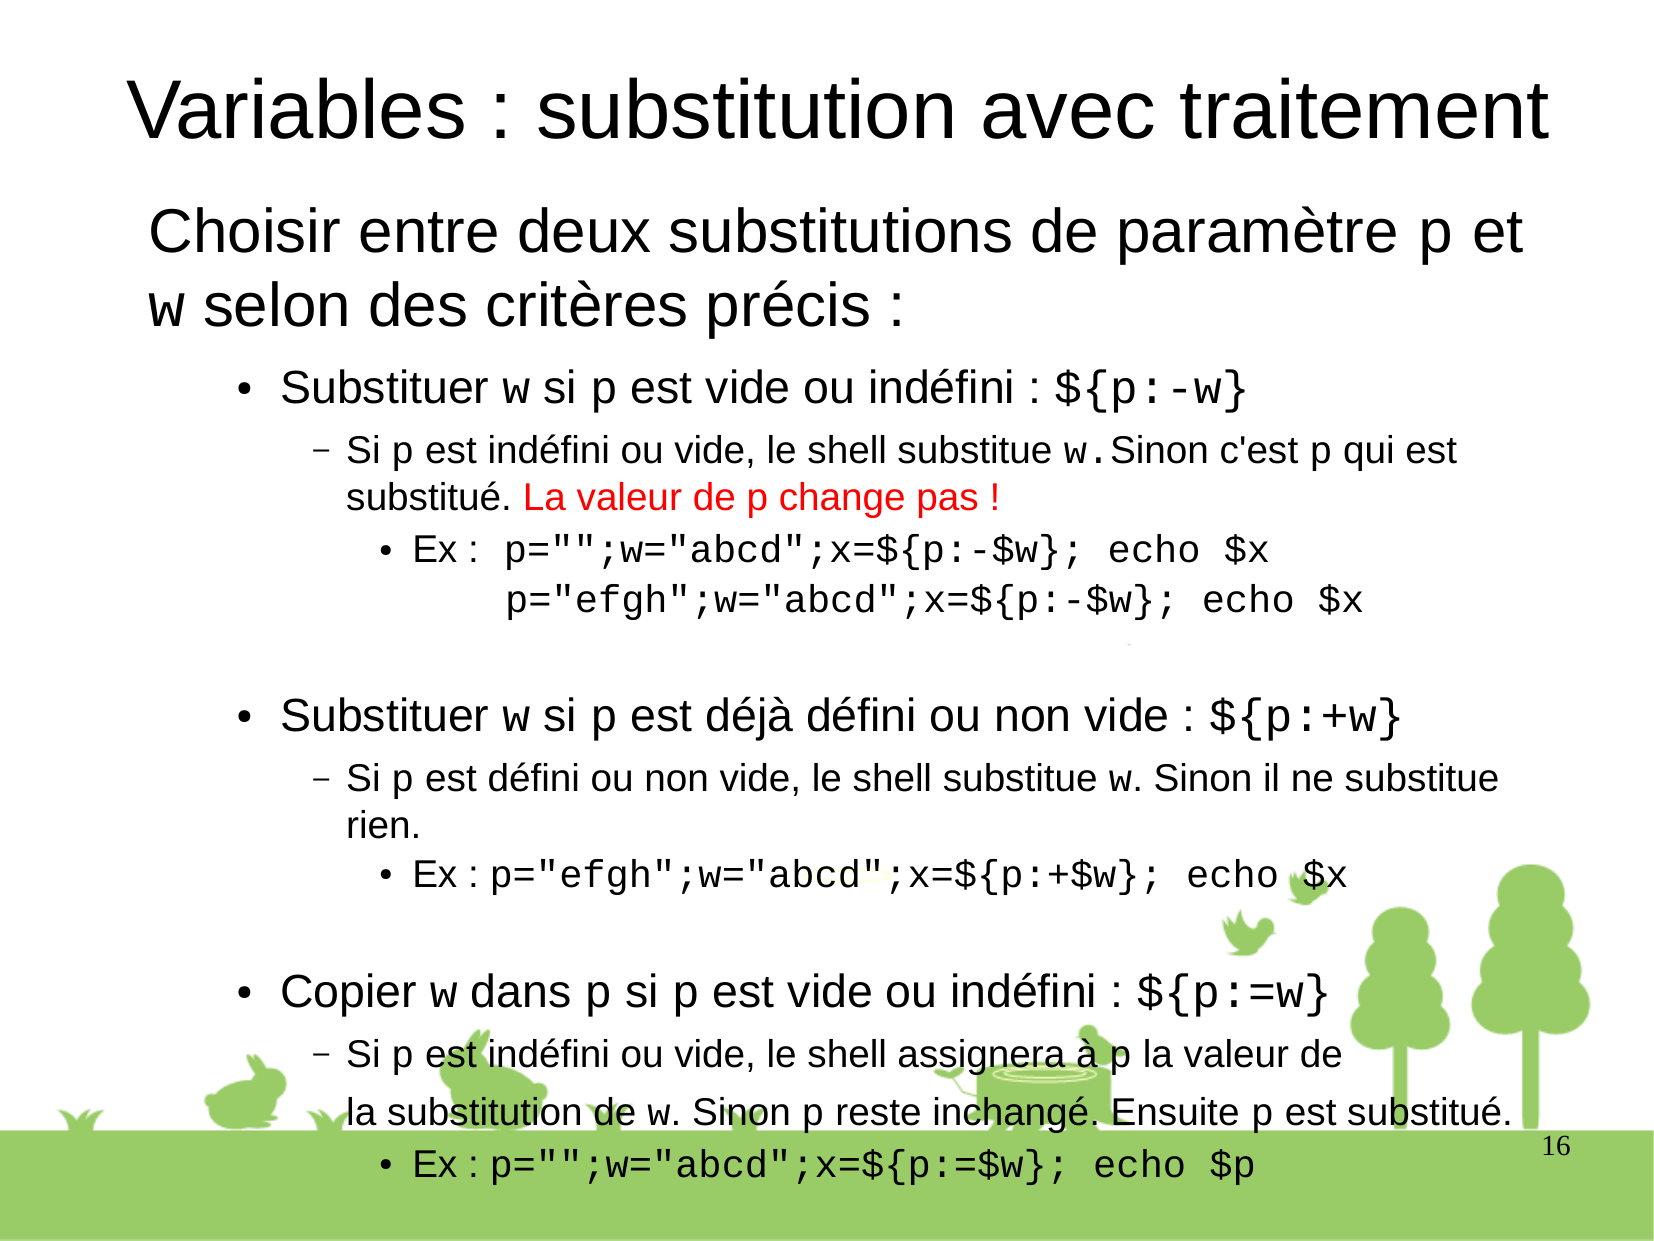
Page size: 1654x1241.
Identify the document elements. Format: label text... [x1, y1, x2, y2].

list Choisir entre deux substitutions de paramètre p et w selon des critères précis : Substituer w si p est vide ou indéfini : ${p:-w} Si p est indéfini ou vide, le shell substitue w.Sinon c'est p qui est substitué. La valeur de p change pas ! Ex : p="";w="abcd";x=${p:-$w}; echo $x p="efgh";w="abcd";x=${p:-$w}; echo $x Substituer w si p est déjà défini ou non vide : ${p:+w} Si p est défini ou non vide, le shell substitue w. Sinon il ne substitue rien. Ex : p="efgh";w="abcd";x=${p:+$w}; echo $x Copier w dans p si p est vide ou indéfini : ${p:=w} Si p est indéfini ou vide, le shell assignera à p la valeur de la substitution de w. Sinon p reste inchangé. Ensuite p est substitué. Ex : p="";w="abcd";x=${p:=$w}; echo $p [82, 195, 1538, 1205]
picture [0, 0, 1654, 1241]
title Variables : substitution avec traitement [11, 5, 1654, 213]
